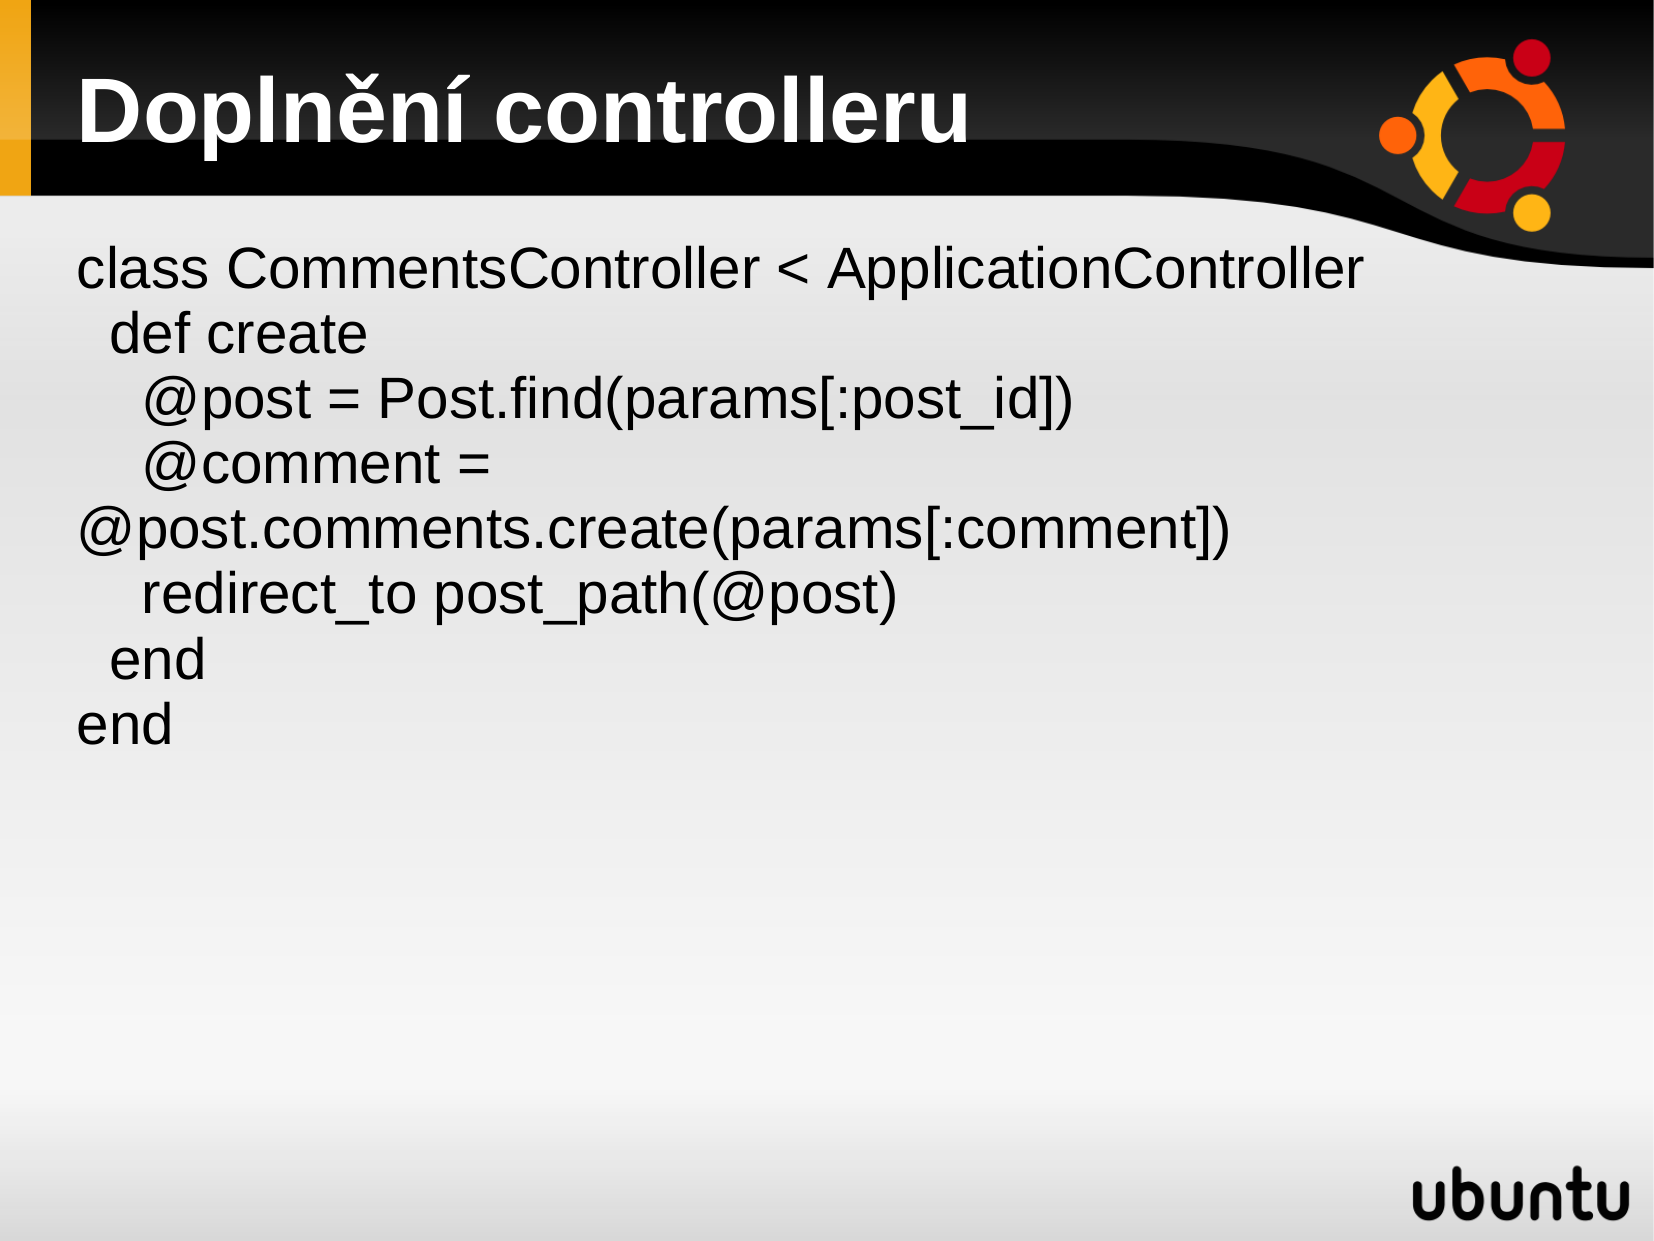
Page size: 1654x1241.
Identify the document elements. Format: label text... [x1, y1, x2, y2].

title Doplnění controlleru [76, 14, 1565, 207]
picture [0, 0, 1654, 1241]
list class CommentsController < ApplicationController def create @post = Post.find(params[:post_id]) @comment = @post.comments.create(params[:comment]) redirect_to post_path(@post) end end [76, 236, 1565, 1040]
